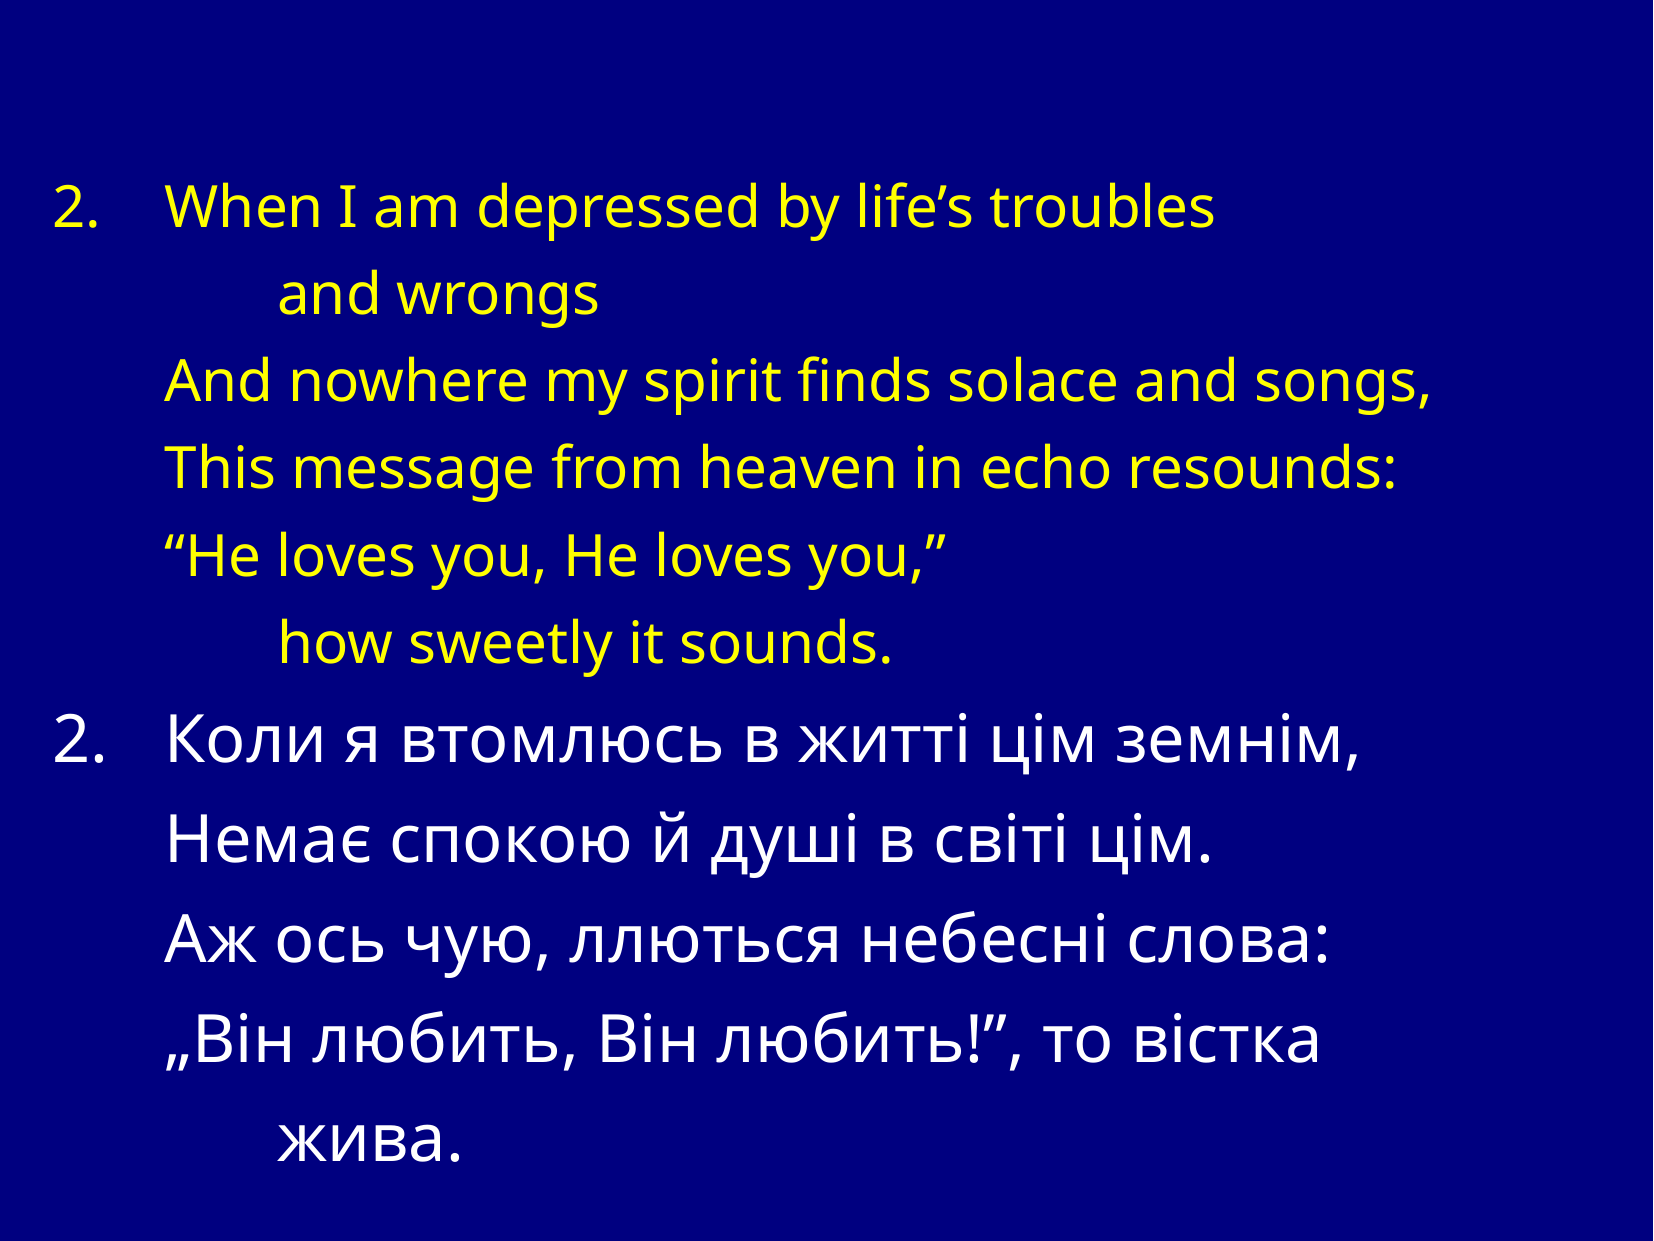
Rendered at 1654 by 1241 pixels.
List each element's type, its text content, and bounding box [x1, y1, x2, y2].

text_box 2. When I am depressed by life’s troubles and wrongs And nowhere my spirit finds solace and songs, This message from heaven in echo resounds: “He loves you, He loves you,” how sweetly it sounds. [37, 150, 1651, 638]
text_box 2. Коли я втомлюсь в житті цім земнім, Немає спокою й душі в світі цім. Аж ось чую, ллються небесні слова: „Він любить, Він любить!”, то вістка жива. [37, 675, 1651, 1163]
